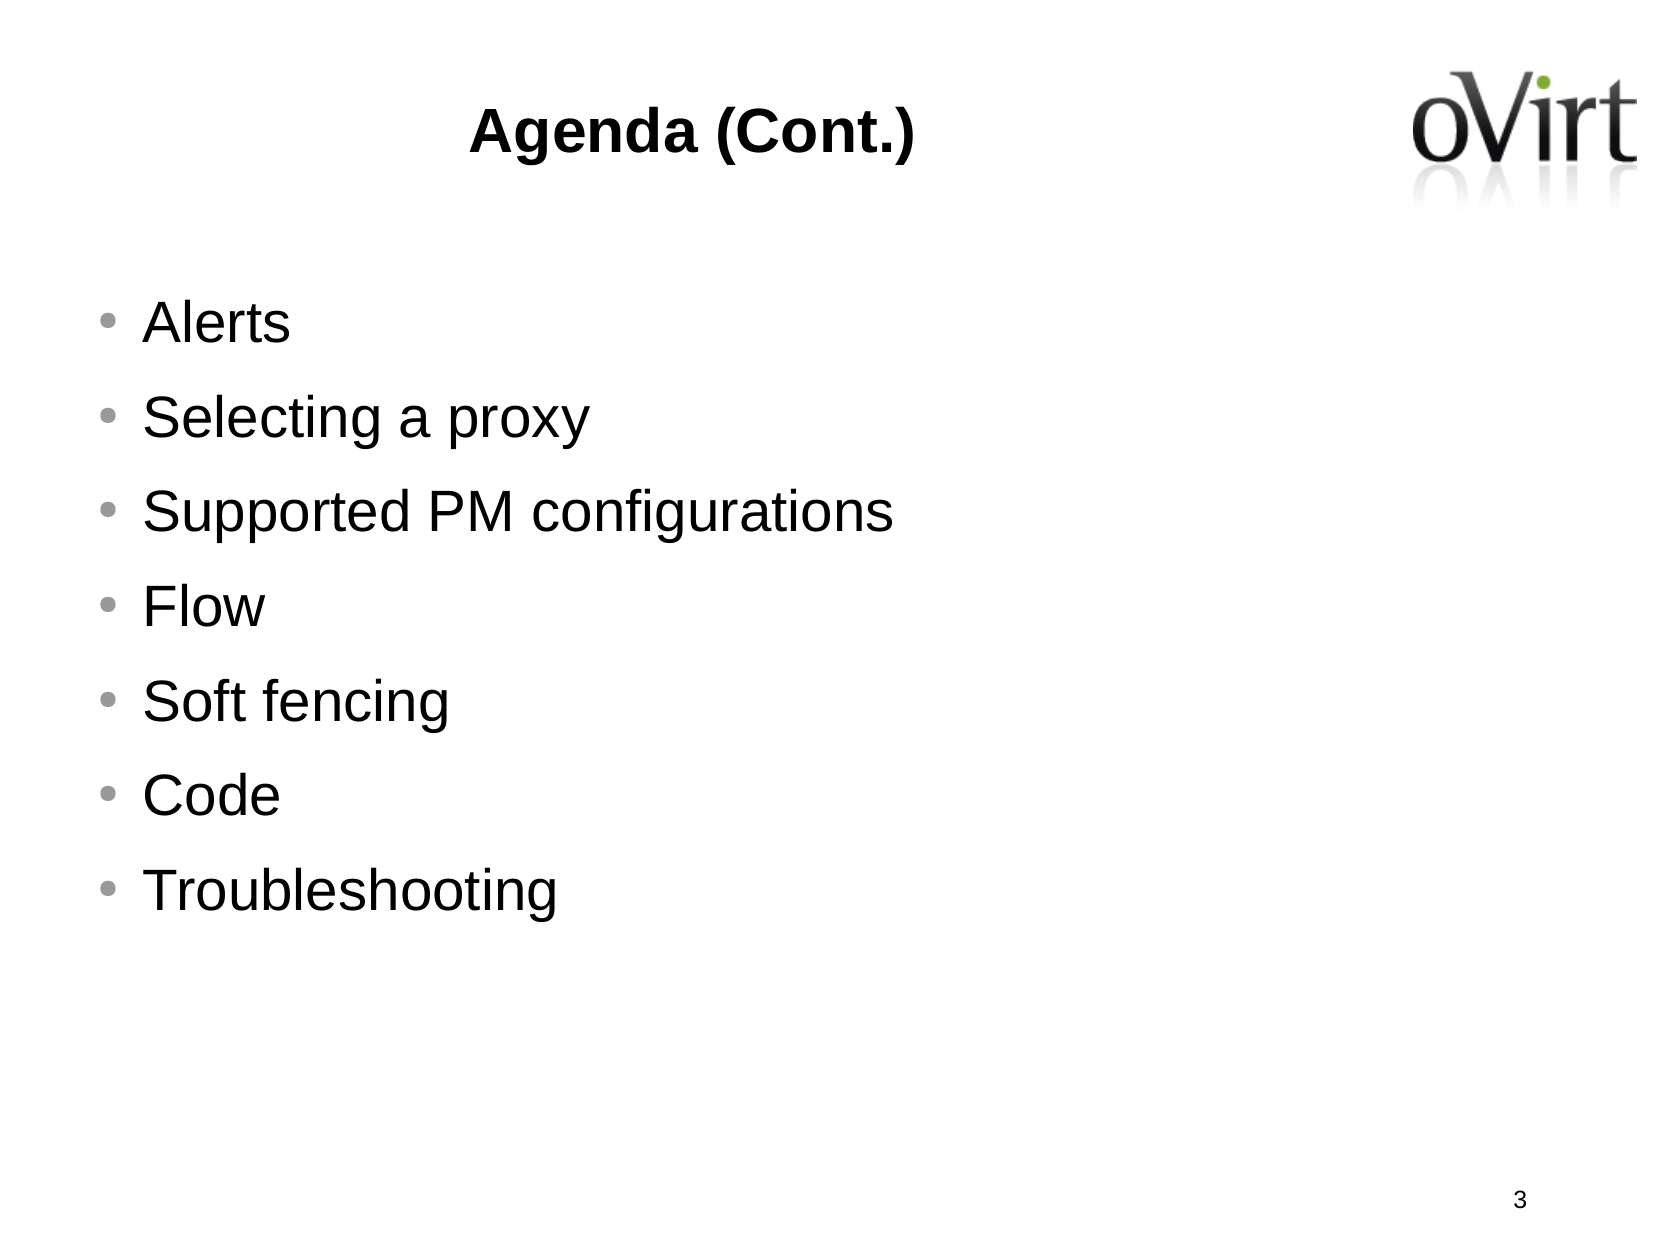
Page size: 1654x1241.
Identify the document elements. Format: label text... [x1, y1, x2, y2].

picture [1413, 63, 1637, 212]
list Alerts Selecting a proxy Supported PM configurations Flow Soft fencing Code Troubleshooting [82, 290, 1571, 995]
title Agenda (Cont.) [82, 37, 1303, 226]
